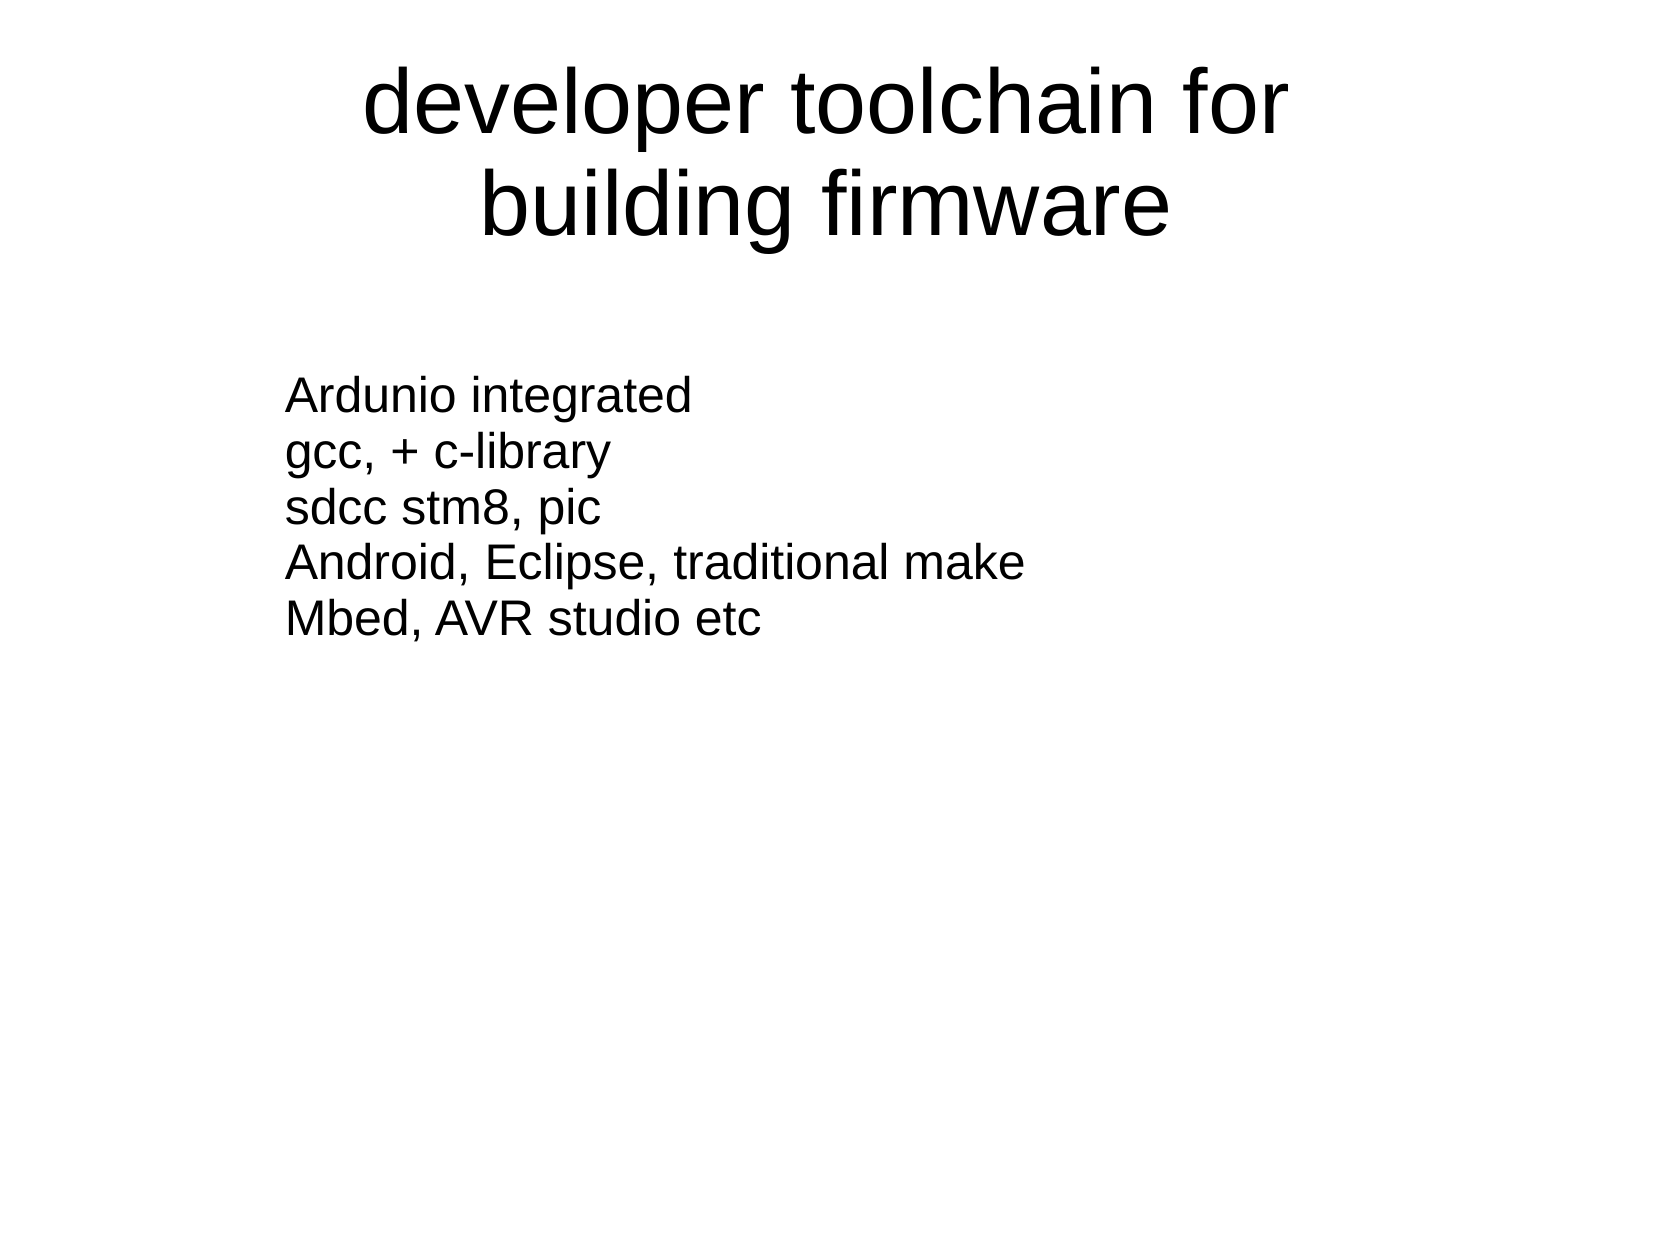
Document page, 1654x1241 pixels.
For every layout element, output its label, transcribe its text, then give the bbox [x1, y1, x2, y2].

text_box Ardunio integrated gcc, + c-library sdcc stm8, pic Android, Eclipse, traditional make Mbed, AVR studio etc [270, 360, 1426, 699]
title developer toolchain for building firmware [82, 49, 1571, 257]
